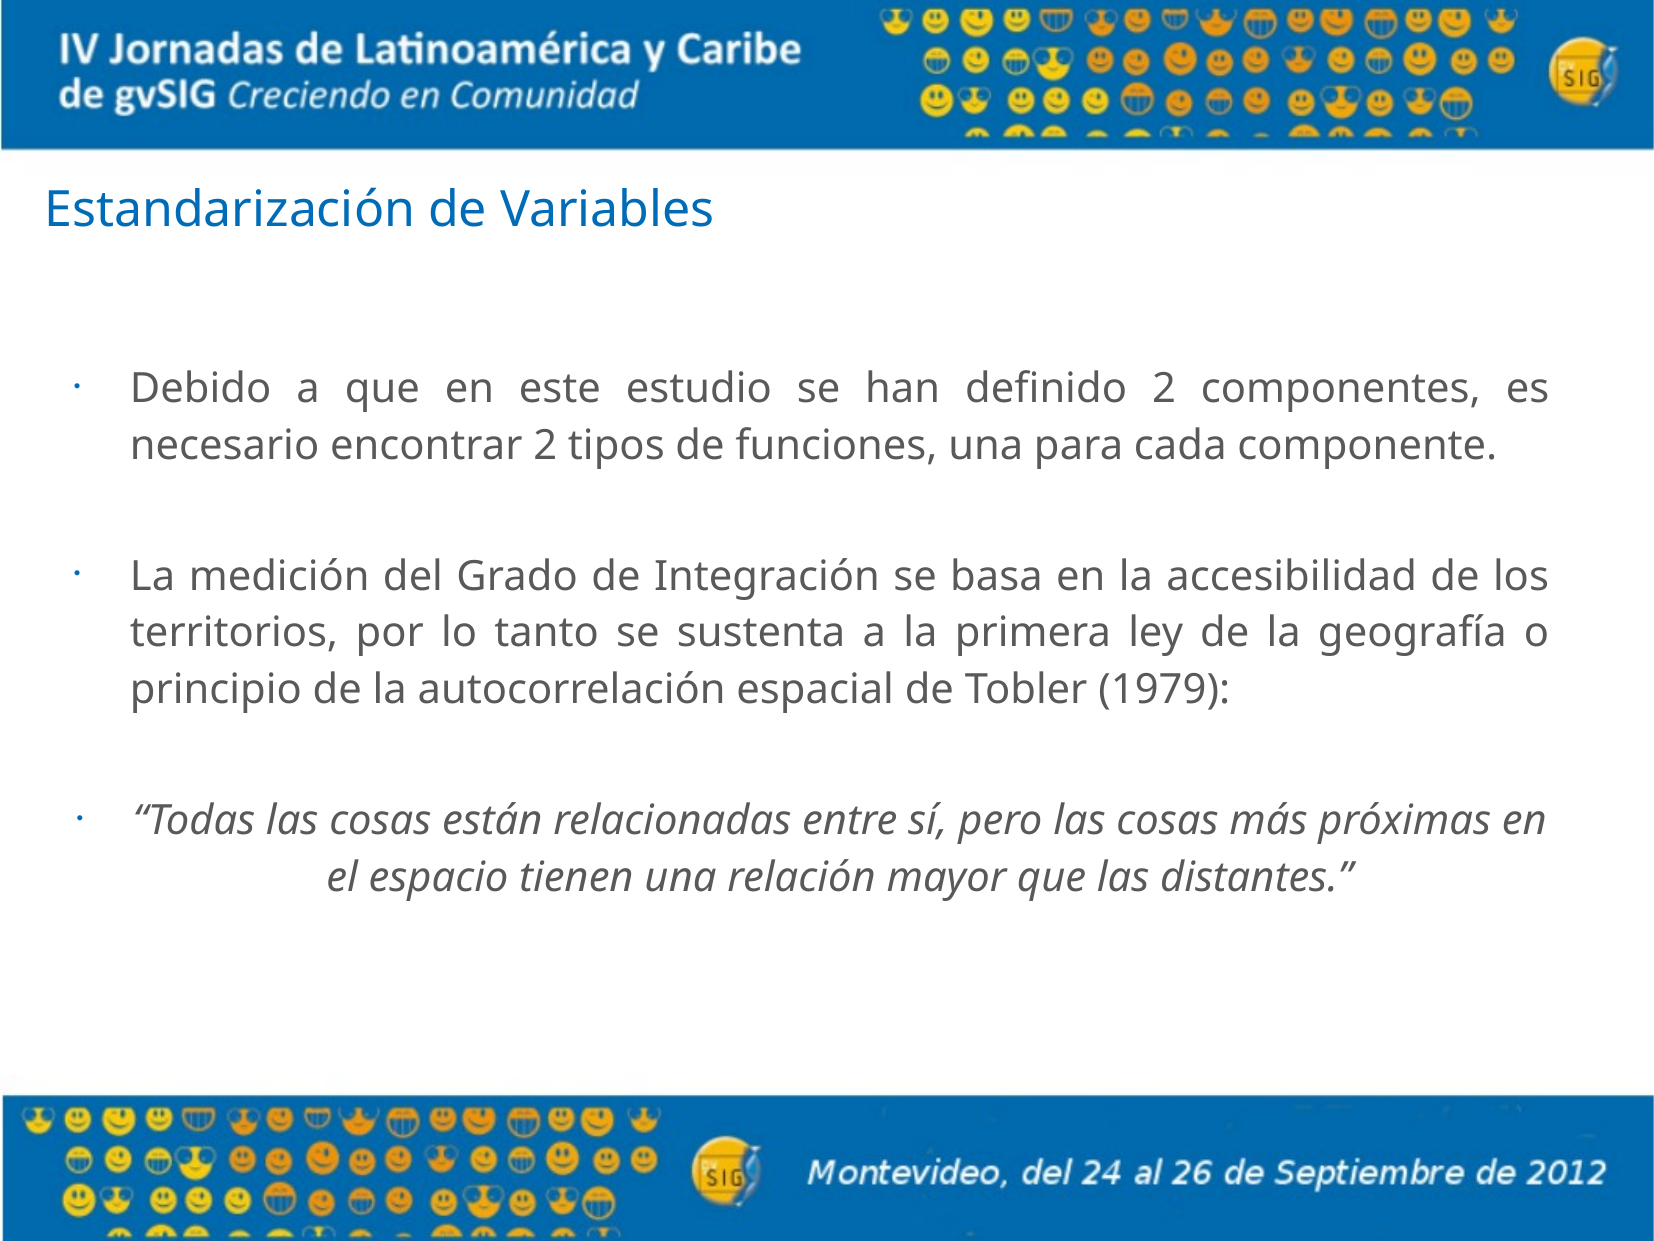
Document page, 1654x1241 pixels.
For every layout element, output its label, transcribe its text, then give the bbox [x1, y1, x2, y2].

list Debido a que en este estudio se han definido 2 componentes, es necesario encontrar 2 tipos de funciones, una para cada componente. La medición del Grado de Integración se basa en la accesibilidad de los territorios, por lo tanto se sustenta a la primera ley de la geografía o principio de la autocorrelación espacial de Tobler (1979): “Todas las cosas están relacionadas entre sí, pero las cosas más próximas en el espacio tienen una relación mayor que las distantes.” [59, 350, 1565, 1093]
picture [0, 0, 1654, 1241]
title Estandarización de Variables [29, 147, 1369, 336]
